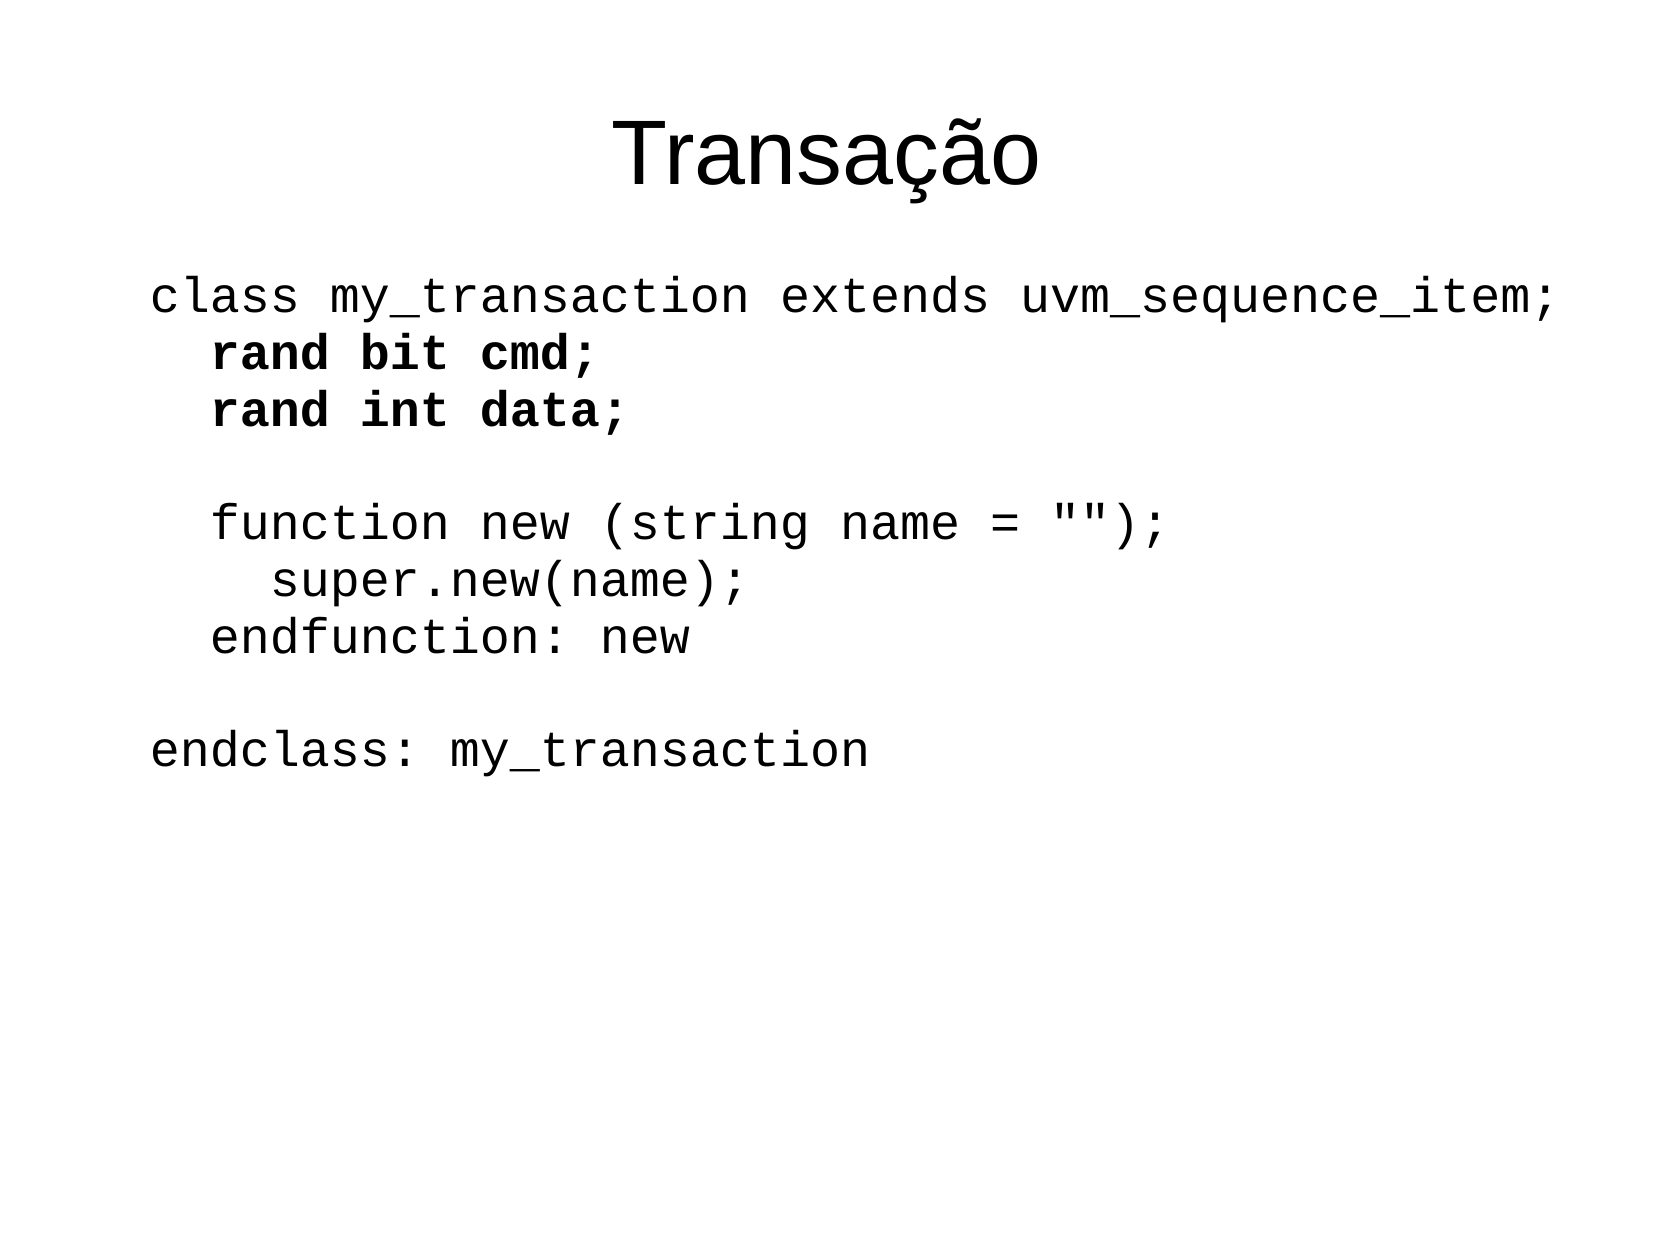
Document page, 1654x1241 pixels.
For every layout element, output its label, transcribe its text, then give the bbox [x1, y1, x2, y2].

list class my_transaction extends uvm_sequence_item; rand bit cmd; rand int data; function new (string name = ""); super.new(name); endfunction: new endclass: my_transaction [149, 270, 1561, 991]
title Transação [82, 49, 1571, 257]
